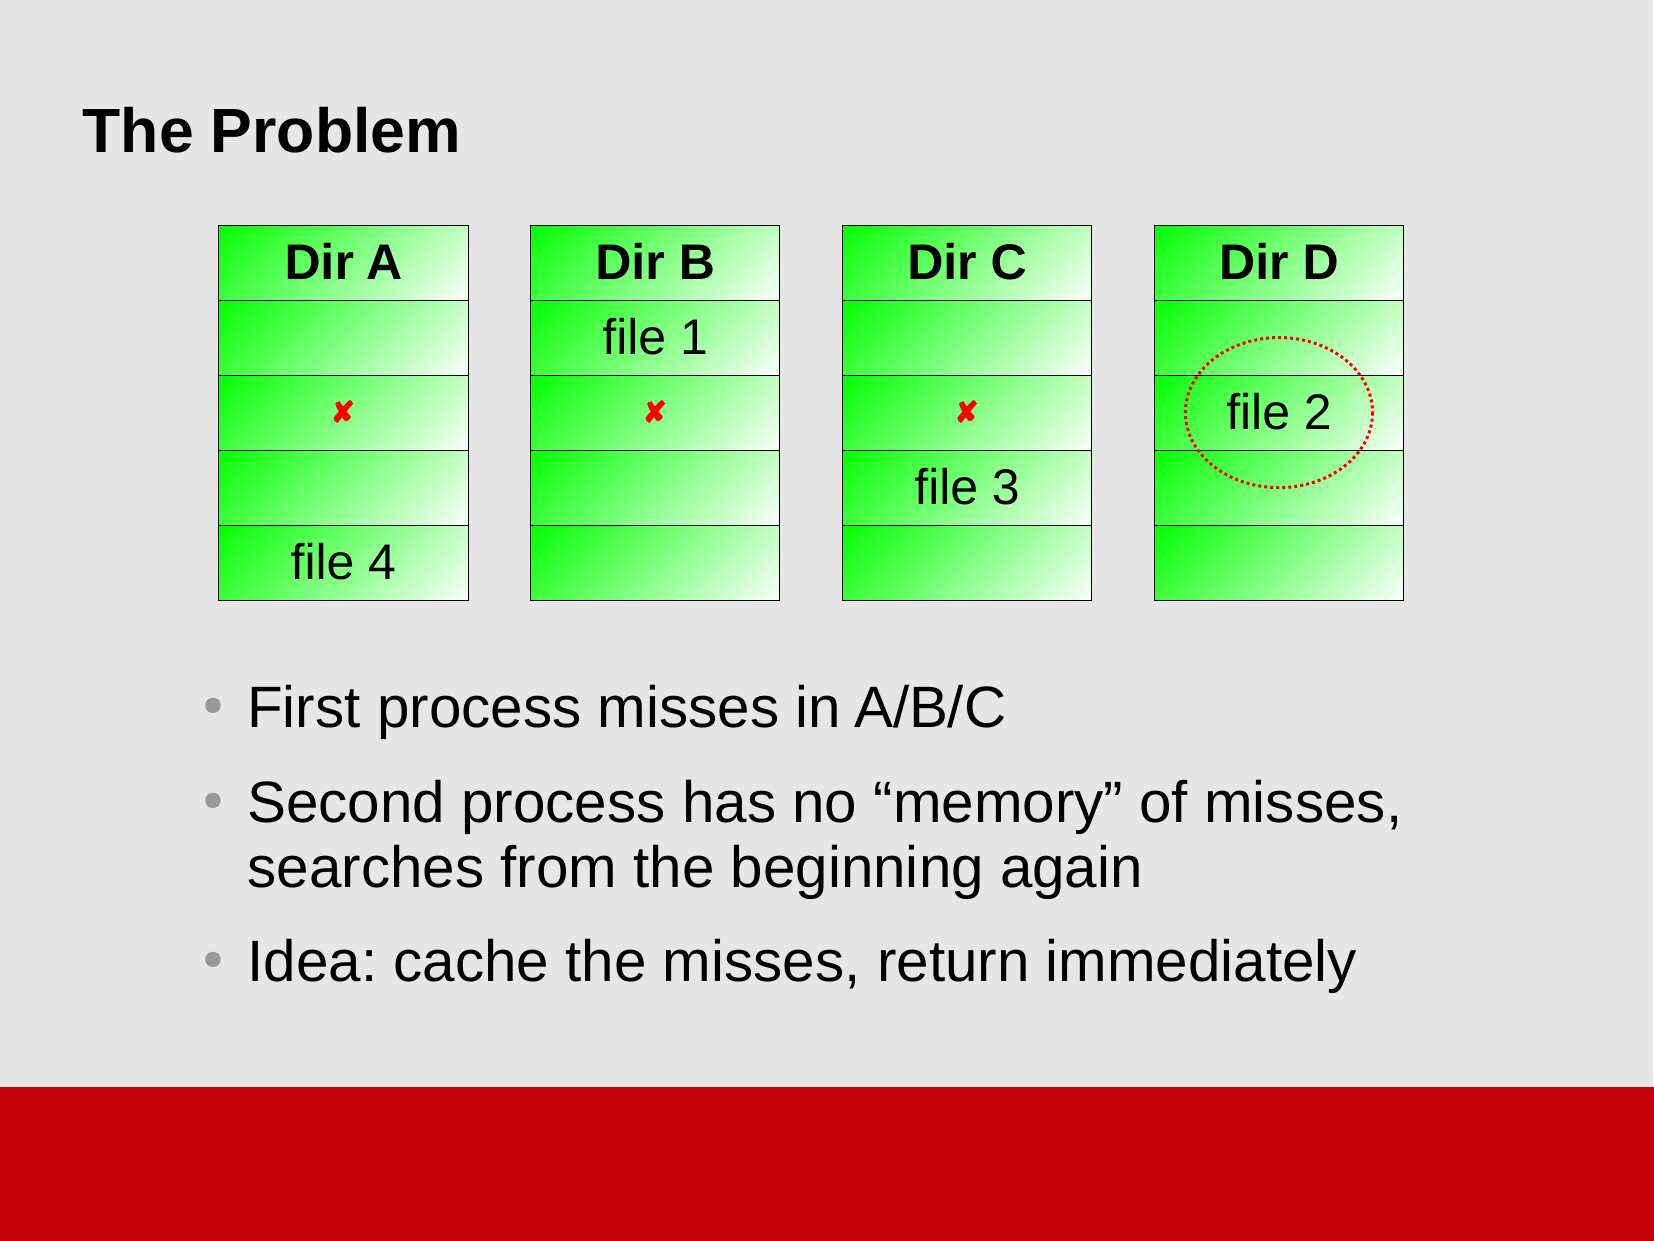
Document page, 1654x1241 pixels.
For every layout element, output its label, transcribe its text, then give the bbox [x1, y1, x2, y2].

text_box [218, 450, 469, 525]
text_box Dir C [842, 225, 1092, 300]
text_box [530, 450, 780, 601]
text_box Dir D [1154, 225, 1404, 300]
text_box file 4 [218, 525, 469, 601]
text_box 8 [530, 375, 780, 450]
text_box [1154, 300, 1404, 375]
text_box [842, 525, 1092, 601]
text_box [842, 300, 1092, 375]
text_box [1154, 450, 1404, 601]
text_box Dir B [530, 225, 780, 300]
title The Problem [82, 37, 1571, 226]
text_box 8 [218, 375, 469, 450]
text_box Dir A [218, 225, 469, 300]
text_box [218, 300, 469, 375]
text_box file 1 [530, 300, 780, 375]
text_box file 2 [1154, 375, 1404, 450]
text_box 8 [842, 375, 1092, 450]
text_box file 3 [842, 450, 1092, 525]
list First process misses in A/B/C Second process has no “memory” of misses, searches from the beginning again Idea: cache the misses, return immediately [187, 675, 1426, 1013]
